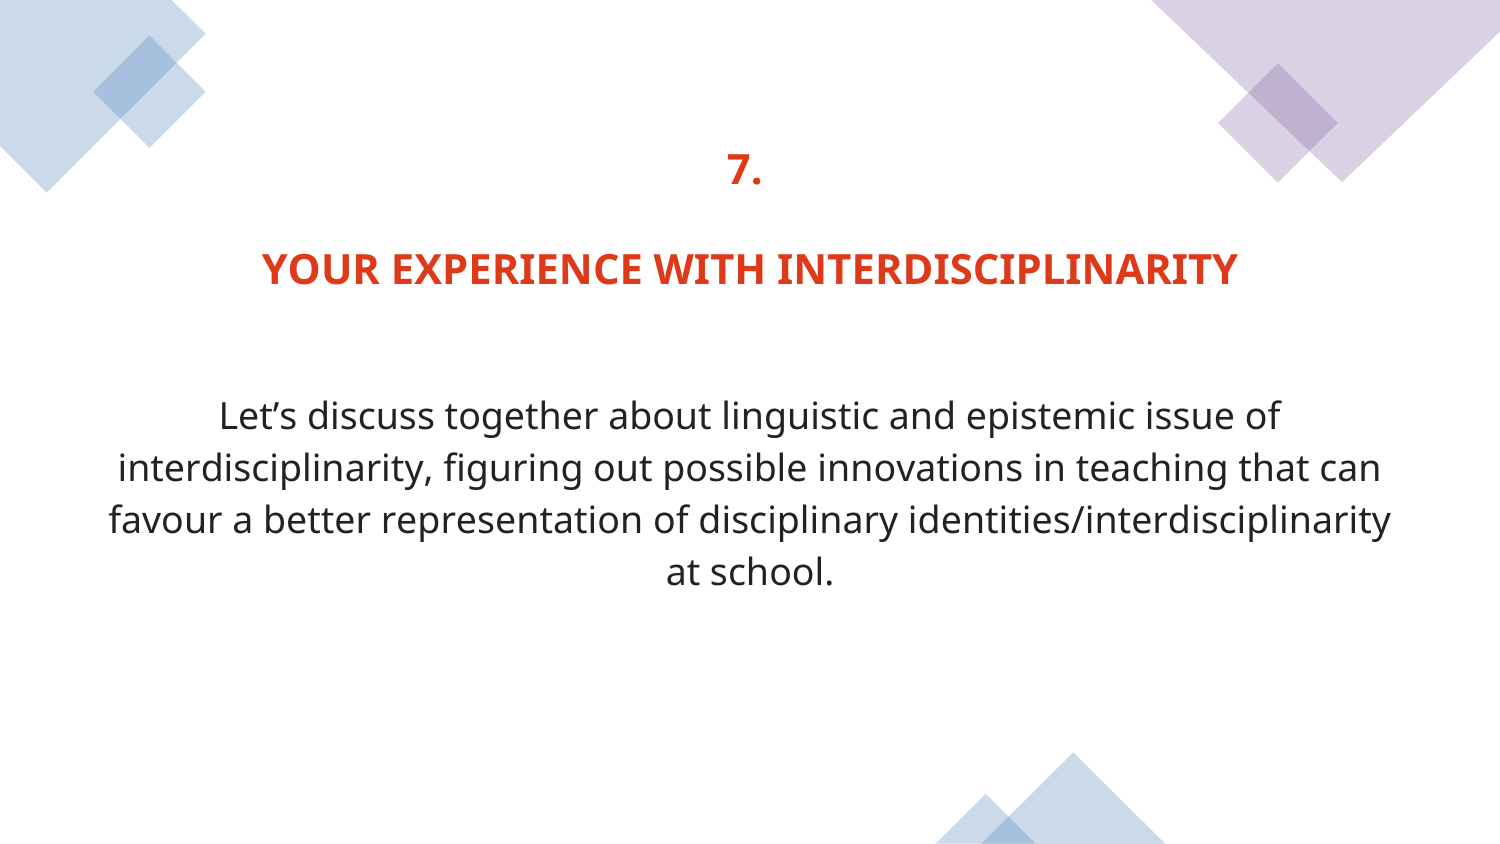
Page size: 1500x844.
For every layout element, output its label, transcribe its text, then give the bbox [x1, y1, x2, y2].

text_box 7. YOUR EXPERIENCE WITH INTERDISCIPLINARITY Let’s discuss together about linguistic and epistemic issue of interdisciplinarity, figuring out possible innovations in teaching that can favour a better representation of disciplinary identities/interdisciplinarity at school. [93, 128, 1412, 760]
text_box [0, 0, 1500, 844]
